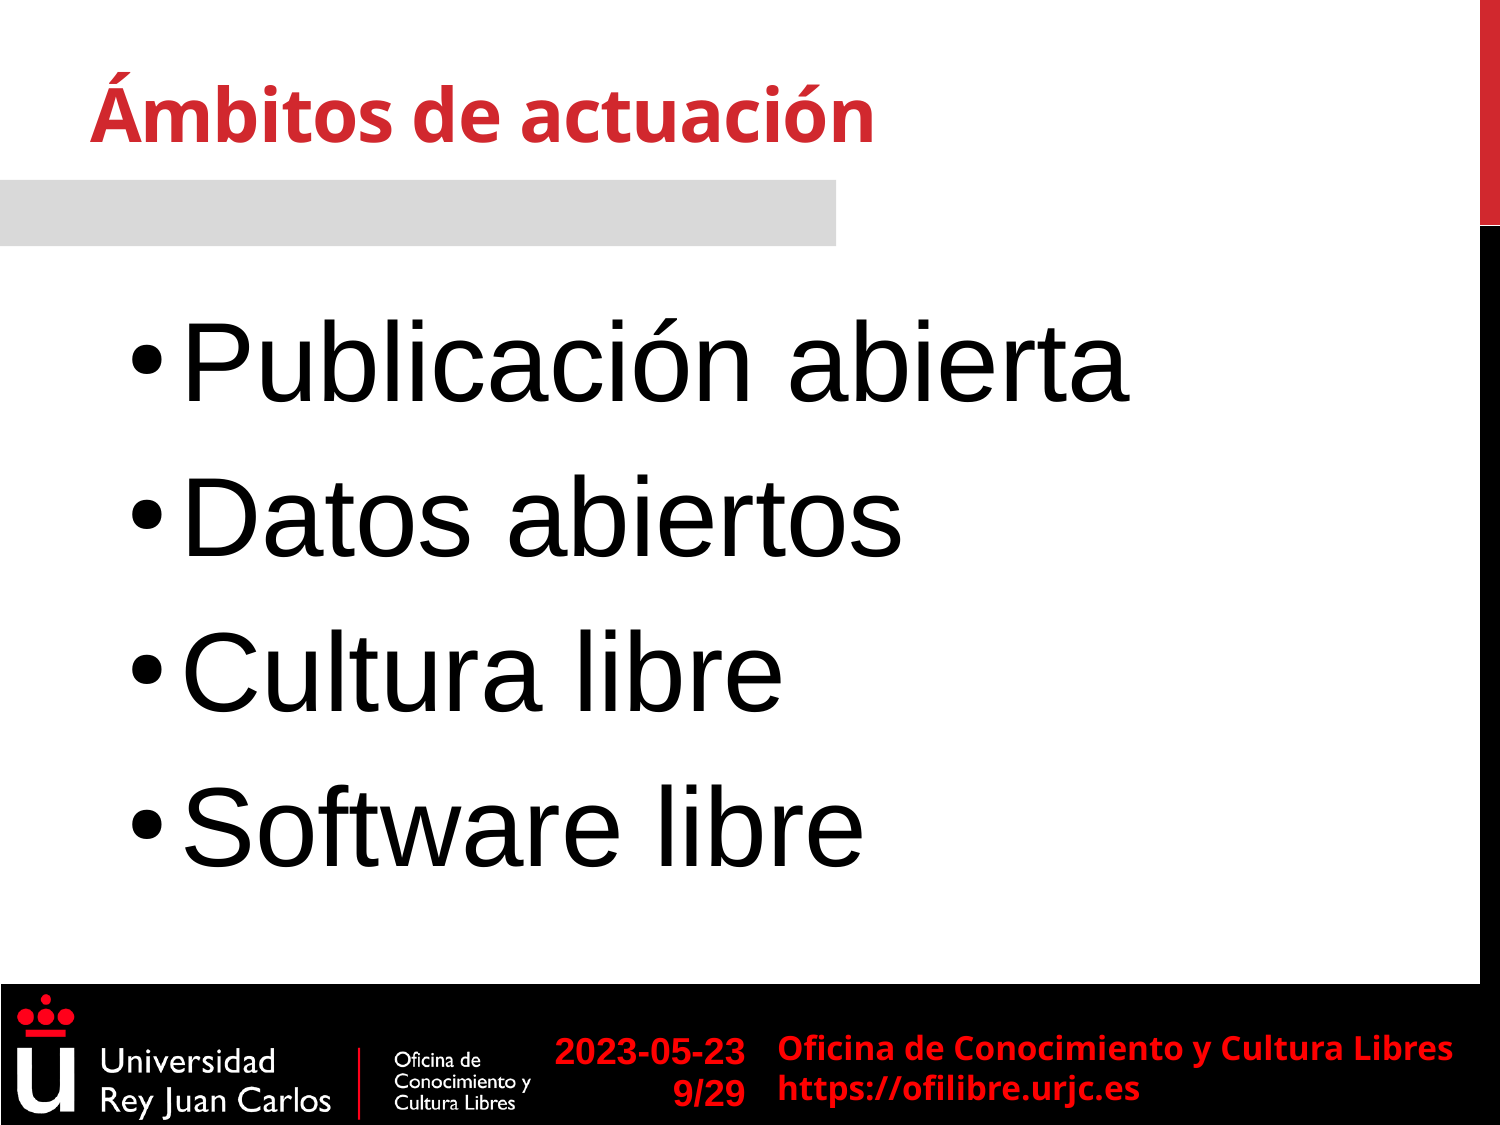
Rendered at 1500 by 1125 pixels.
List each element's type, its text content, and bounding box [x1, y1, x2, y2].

picture [17, 994, 531, 1120]
title [75, 15, 1425, 172]
list Publicación abierta Datos abiertos Cultura libre Software libre [94, 292, 1412, 912]
text_box Ámbitos de actuación [0, 24, 1326, 172]
